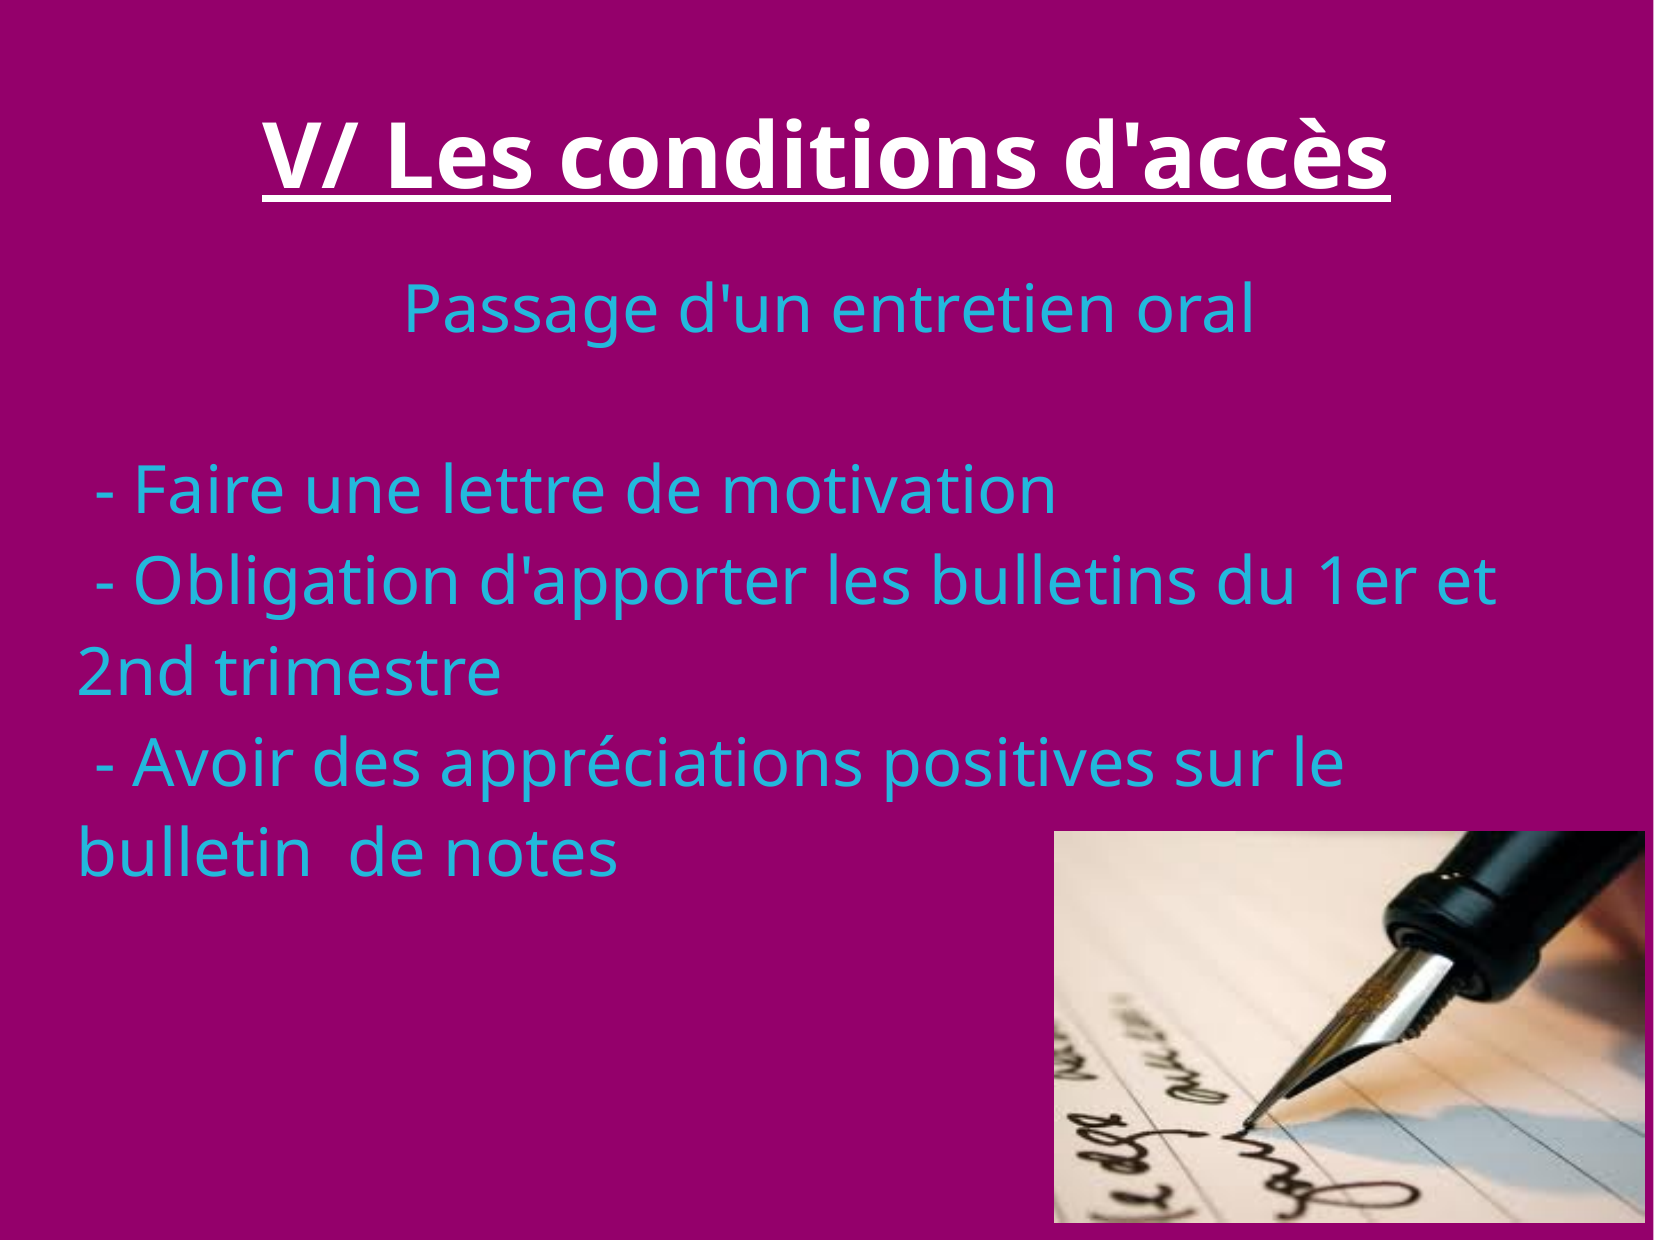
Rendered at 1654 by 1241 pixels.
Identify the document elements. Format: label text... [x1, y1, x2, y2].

title V/ Les conditions d'accès [82, 56, 1571, 250]
picture [1054, 831, 1645, 1224]
text_box Passage d'un entretien oral - Faire une lettre de motivation - Obligation d'apporter les bulletins du 1er et 2nd trimestre - Avoir des appréciations positives sur le bulletin de notes [76, 252, 1566, 1129]
